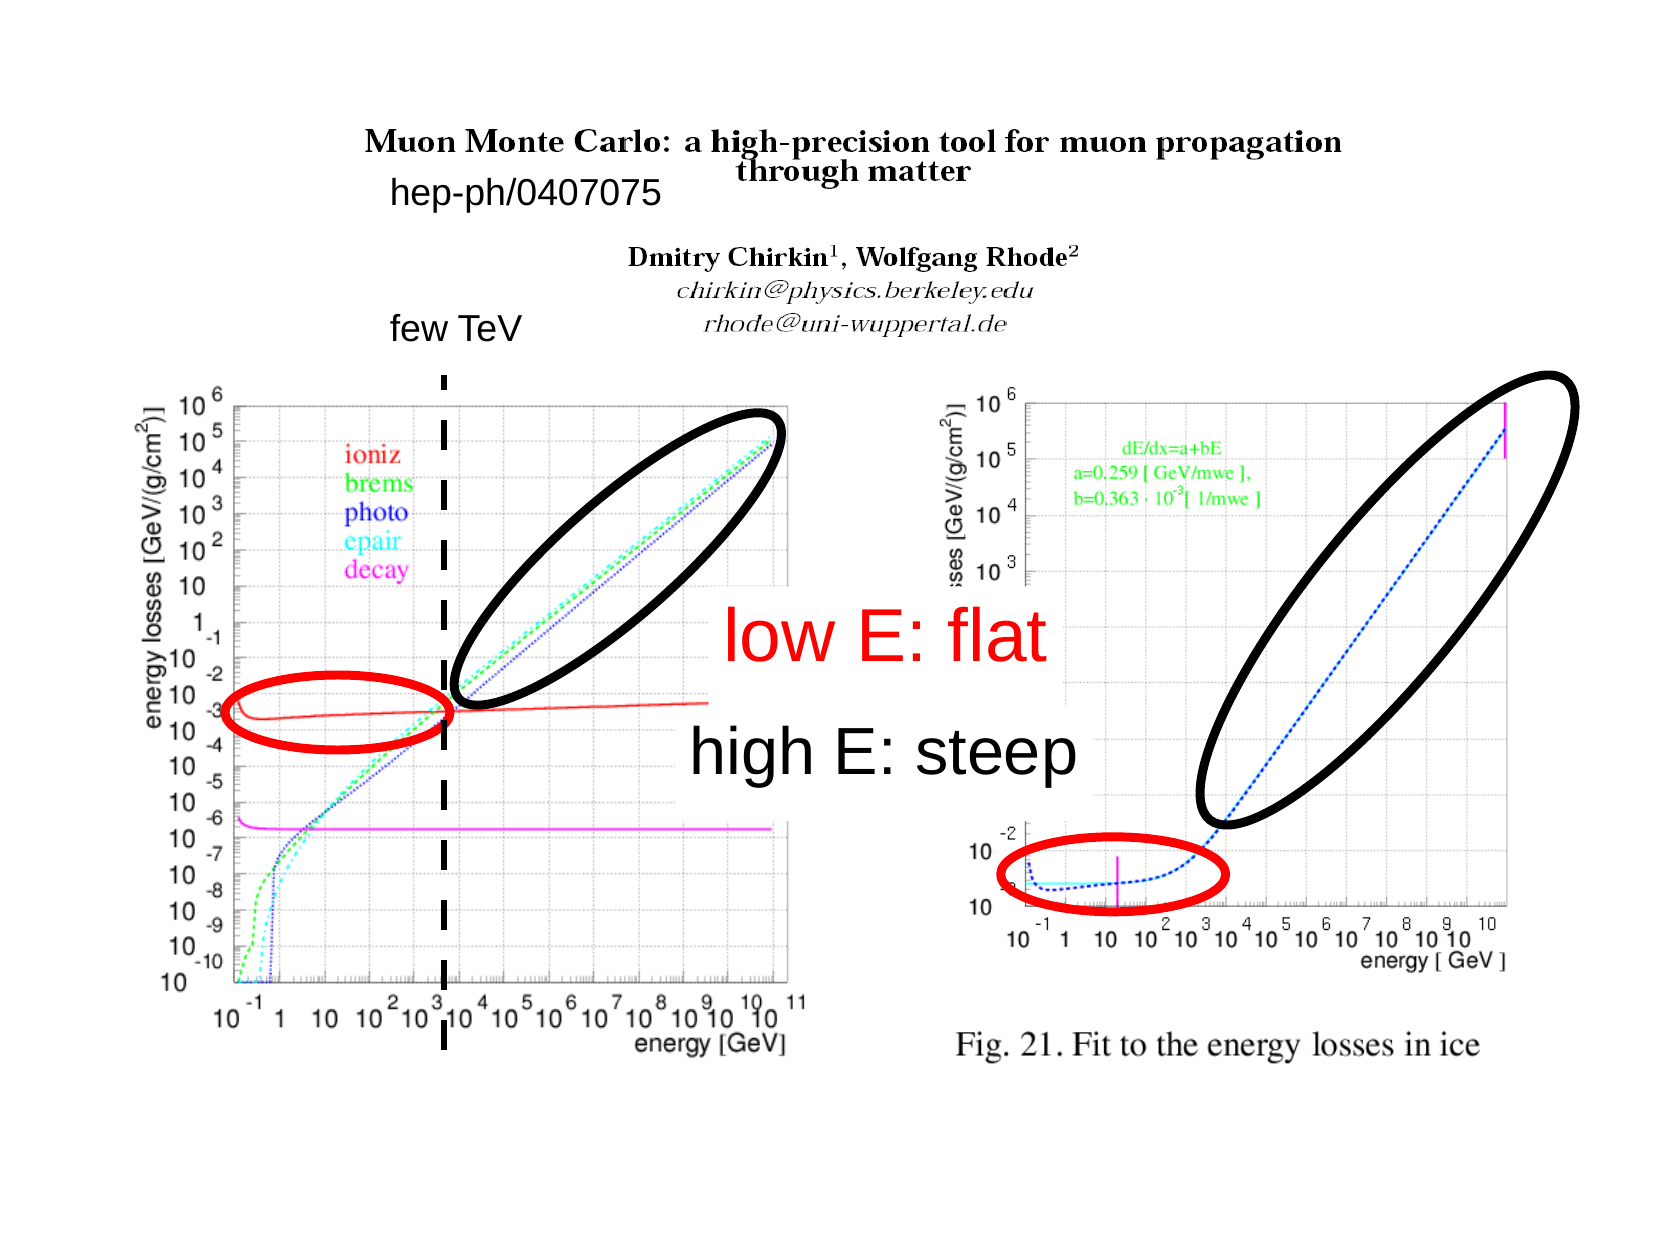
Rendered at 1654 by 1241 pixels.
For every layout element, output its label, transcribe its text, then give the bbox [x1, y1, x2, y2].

text_box high E: steep [675, 707, 1093, 822]
text_box few TeV [375, 300, 539, 371]
picture [1205, 381, 1538, 820]
text_box hep-ph/0407075 [375, 163, 674, 235]
picture [75, 74, 1538, 1088]
text_box low E: flat [708, 586, 1063, 707]
